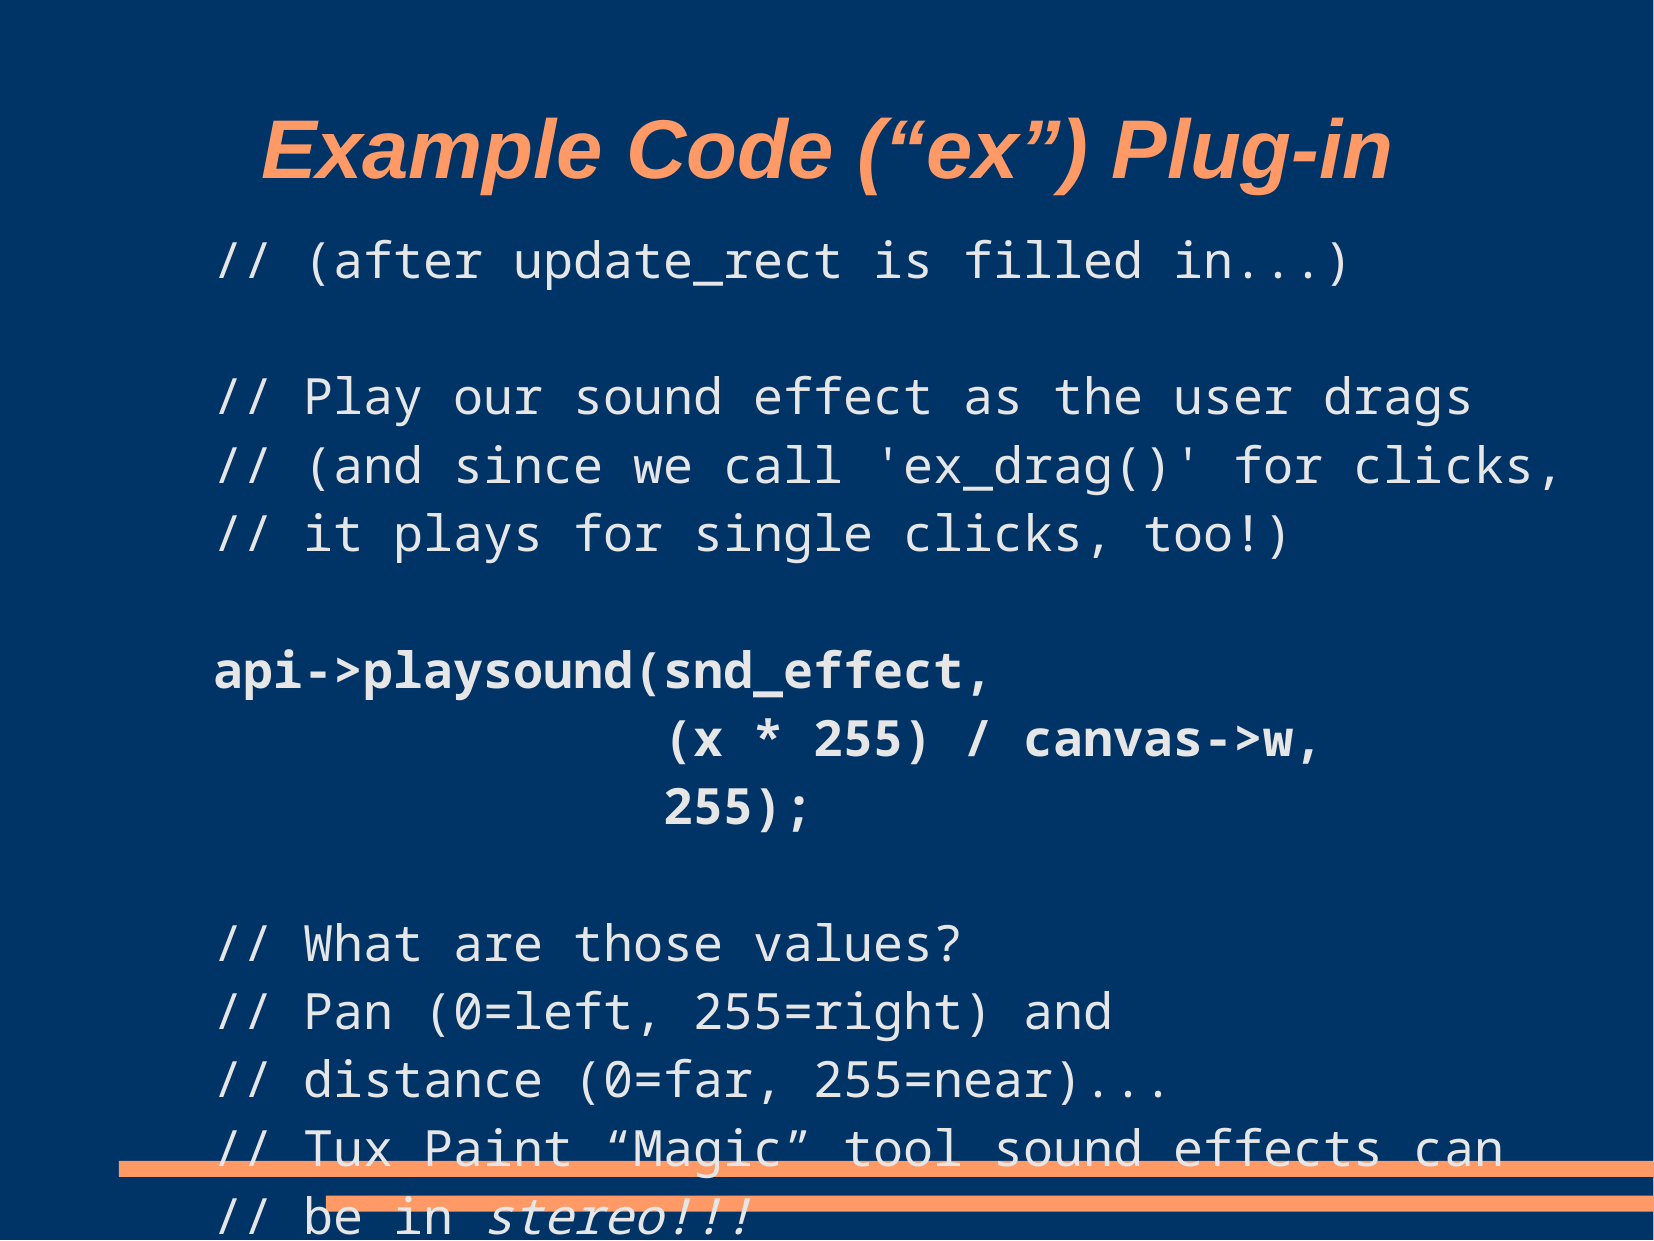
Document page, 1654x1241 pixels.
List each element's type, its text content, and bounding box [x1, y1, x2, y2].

list // (after update_rect is filled in...) // Play our sound effect as the user drags // (and since we call 'ex_drag()' for clicks, // it plays for single clicks, too!) api->playsound(snd_effect, (x * 255) / canvas->w, 255); // What are those values? // Pan (0=left, 255=right) and // distance (0=far, 255=near)... // Tux Paint “Magic” tool sound effects can // be in stereo!!! } [135, 225, 1576, 1040]
title Example Code (“ex”) Plug-in [121, 53, 1534, 247]
